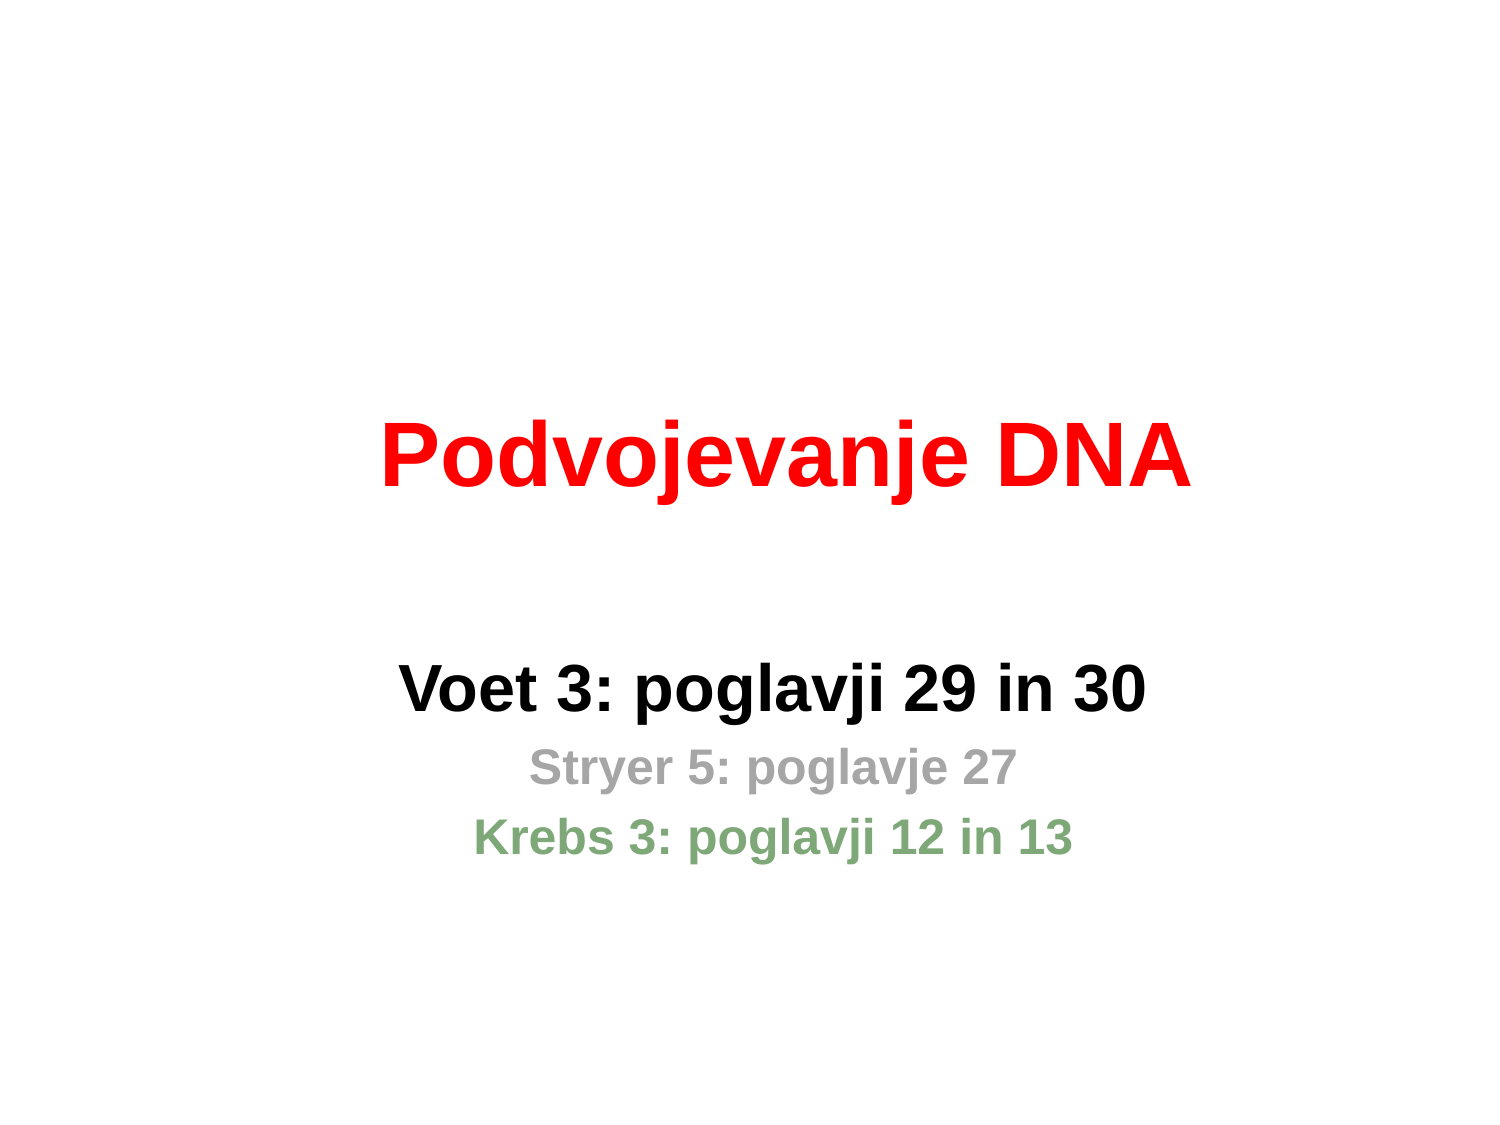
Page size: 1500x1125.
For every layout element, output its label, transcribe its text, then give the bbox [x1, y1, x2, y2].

title Podvojevanje DNA [137, 324, 1438, 575]
text_box Voet 3: poglavji 29 in 30 Stryer 5: poglavje 27 Krebs 3: poglavji 12 in 13 [171, 637, 1376, 925]
